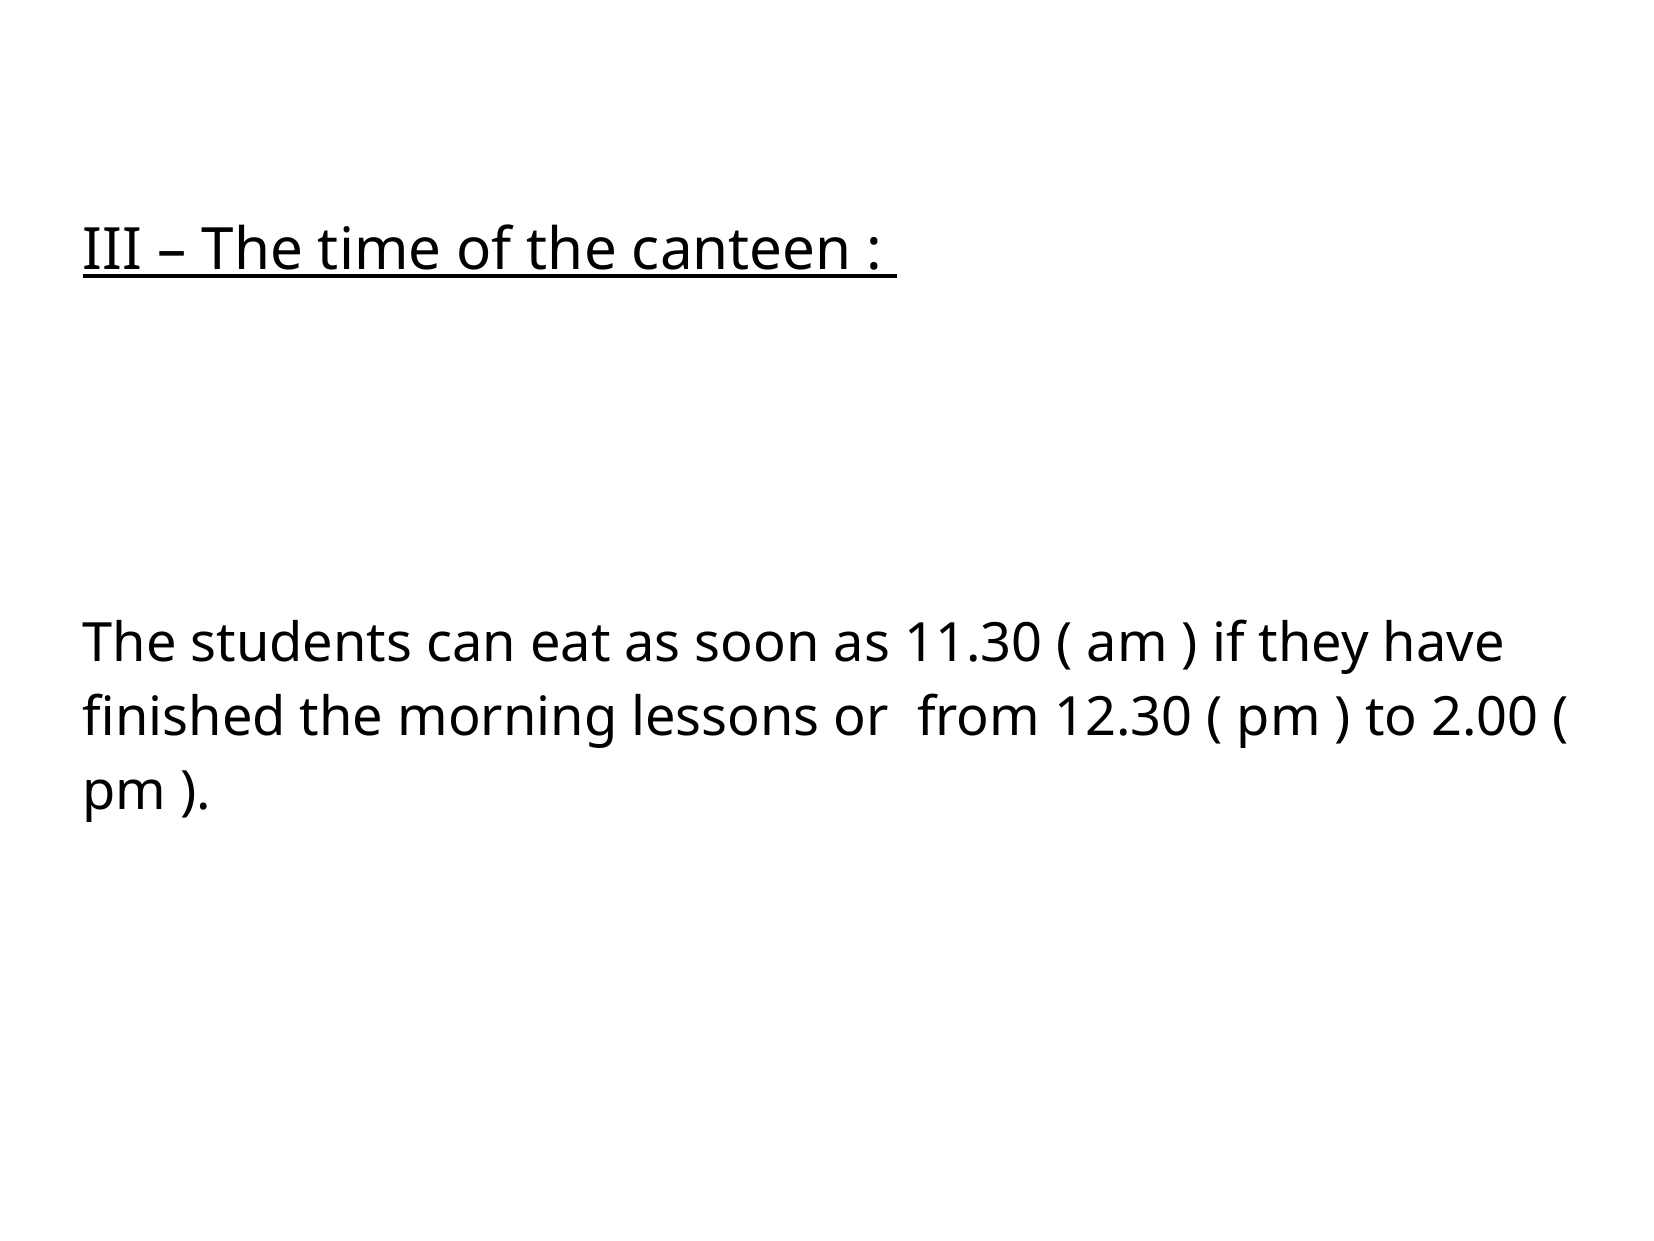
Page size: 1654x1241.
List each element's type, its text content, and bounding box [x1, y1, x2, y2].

subtitle III – The time of the canteen : The students can eat as soon as 11.30 ( am ) if they have finished the morning lessons or from 12.30 ( pm ) to 2.00 ( pm ). [82, 49, 1571, 1109]
